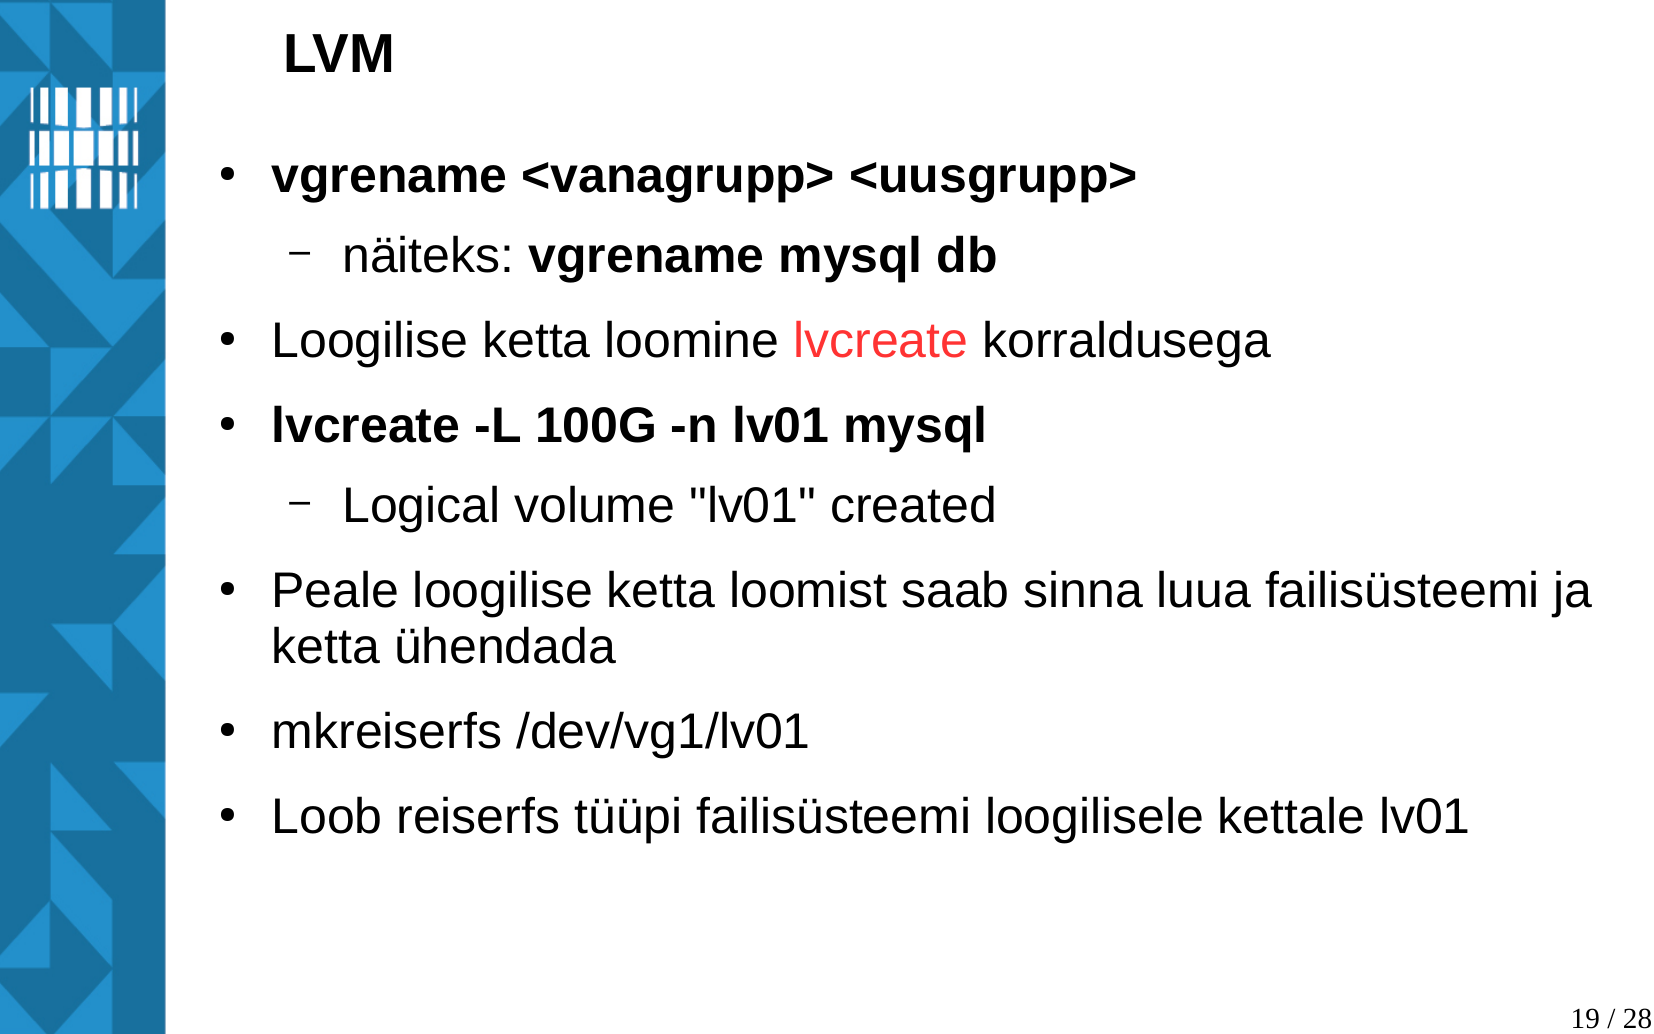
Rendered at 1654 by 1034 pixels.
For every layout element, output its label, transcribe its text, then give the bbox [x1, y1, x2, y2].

title LVM [283, 11, 1625, 95]
list vgrename <vanagrupp> <uusgrupp> näiteks: vgrename mysql db Loogilise ketta loomine lvcreate korraldusega lvcreate -L 100G -n lv01 mysql Logical volume "lv01" created Peale loogilise ketta loomist saab sinna luua failisüsteemi ja ketta ühendada mkreiserfs /dev/vg1/lv01 Loob reiserfs tüüpi failisüsteemi loogilisele kettale lv01 [200, 147, 1619, 866]
